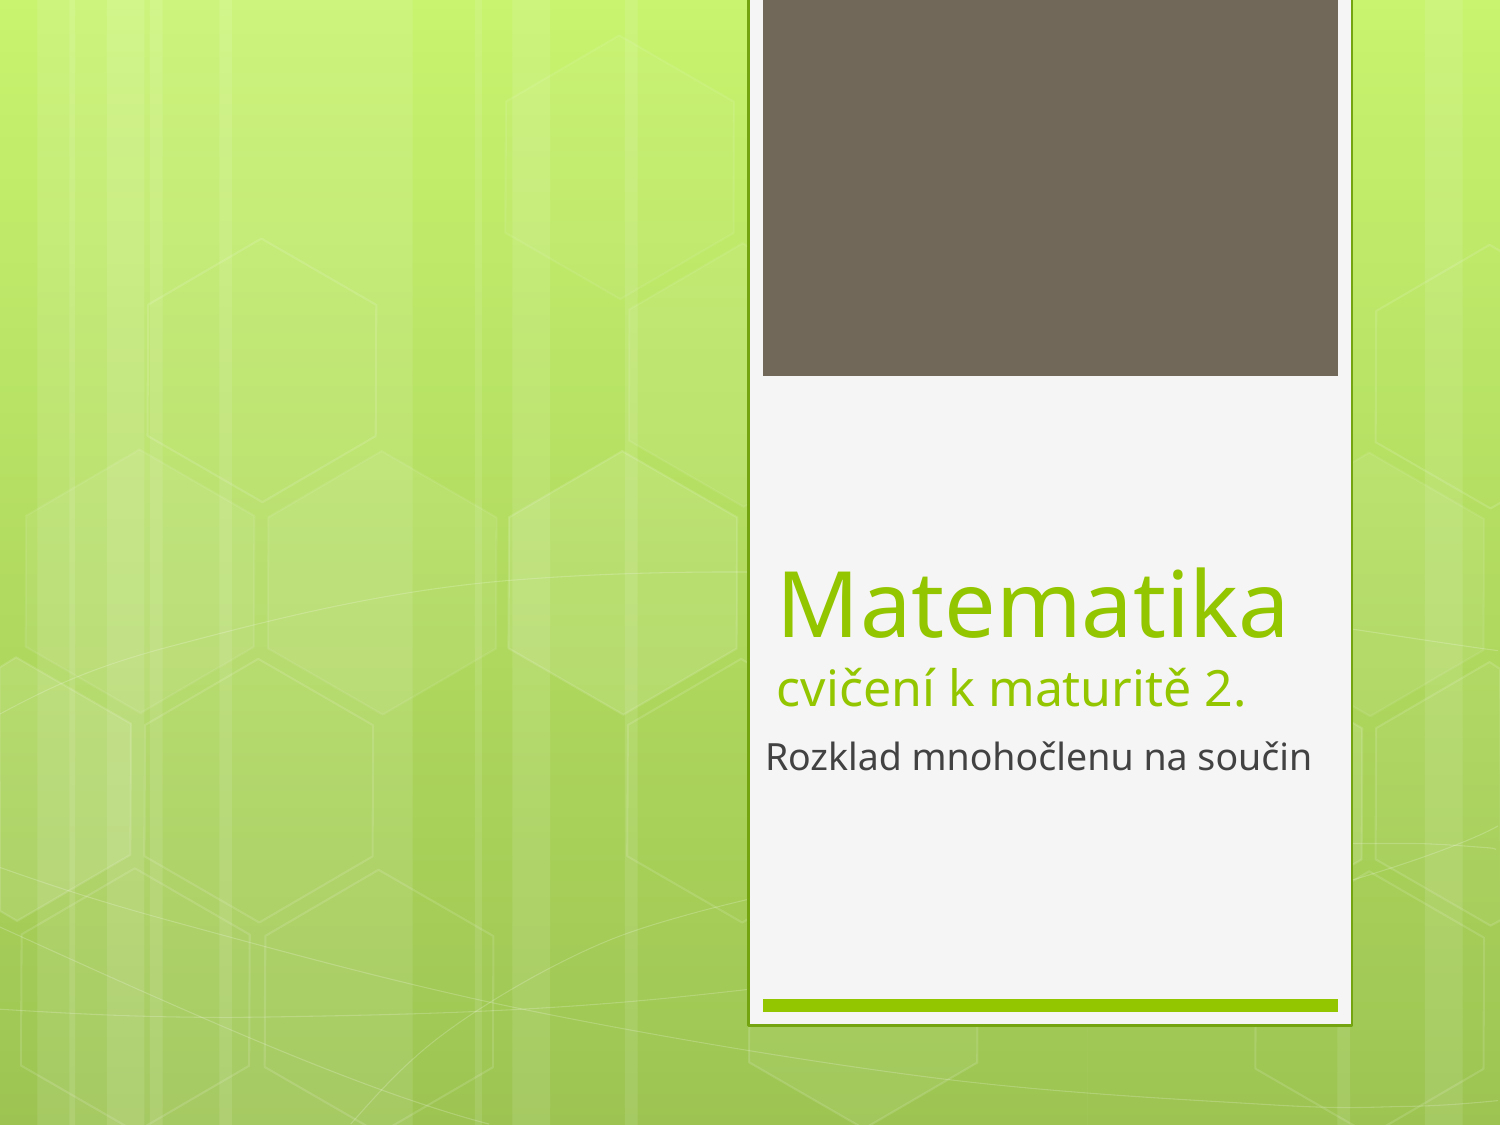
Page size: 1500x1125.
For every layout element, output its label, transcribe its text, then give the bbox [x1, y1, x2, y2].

title Matematika cvičení k maturitě 2. [761, 444, 1341, 724]
subtitle Rozklad mnohočlenu na součin [750, 725, 1377, 933]
